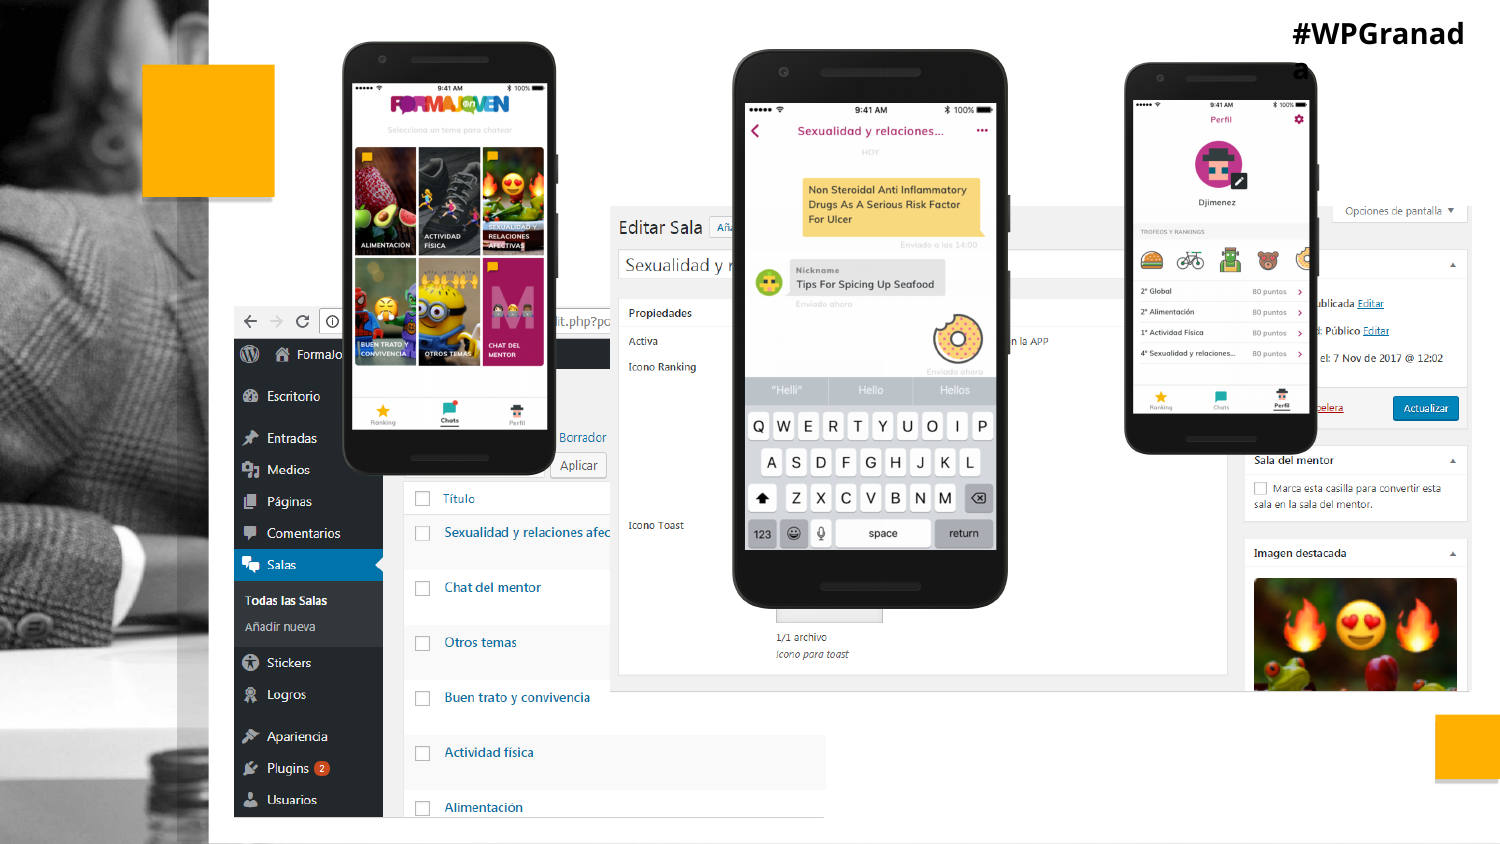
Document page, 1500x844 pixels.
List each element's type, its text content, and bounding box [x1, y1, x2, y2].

text_box #WPGranada [1277, 0, 1481, 54]
picture [242, 557, 259, 572]
picture [0, 0, 1472, 844]
